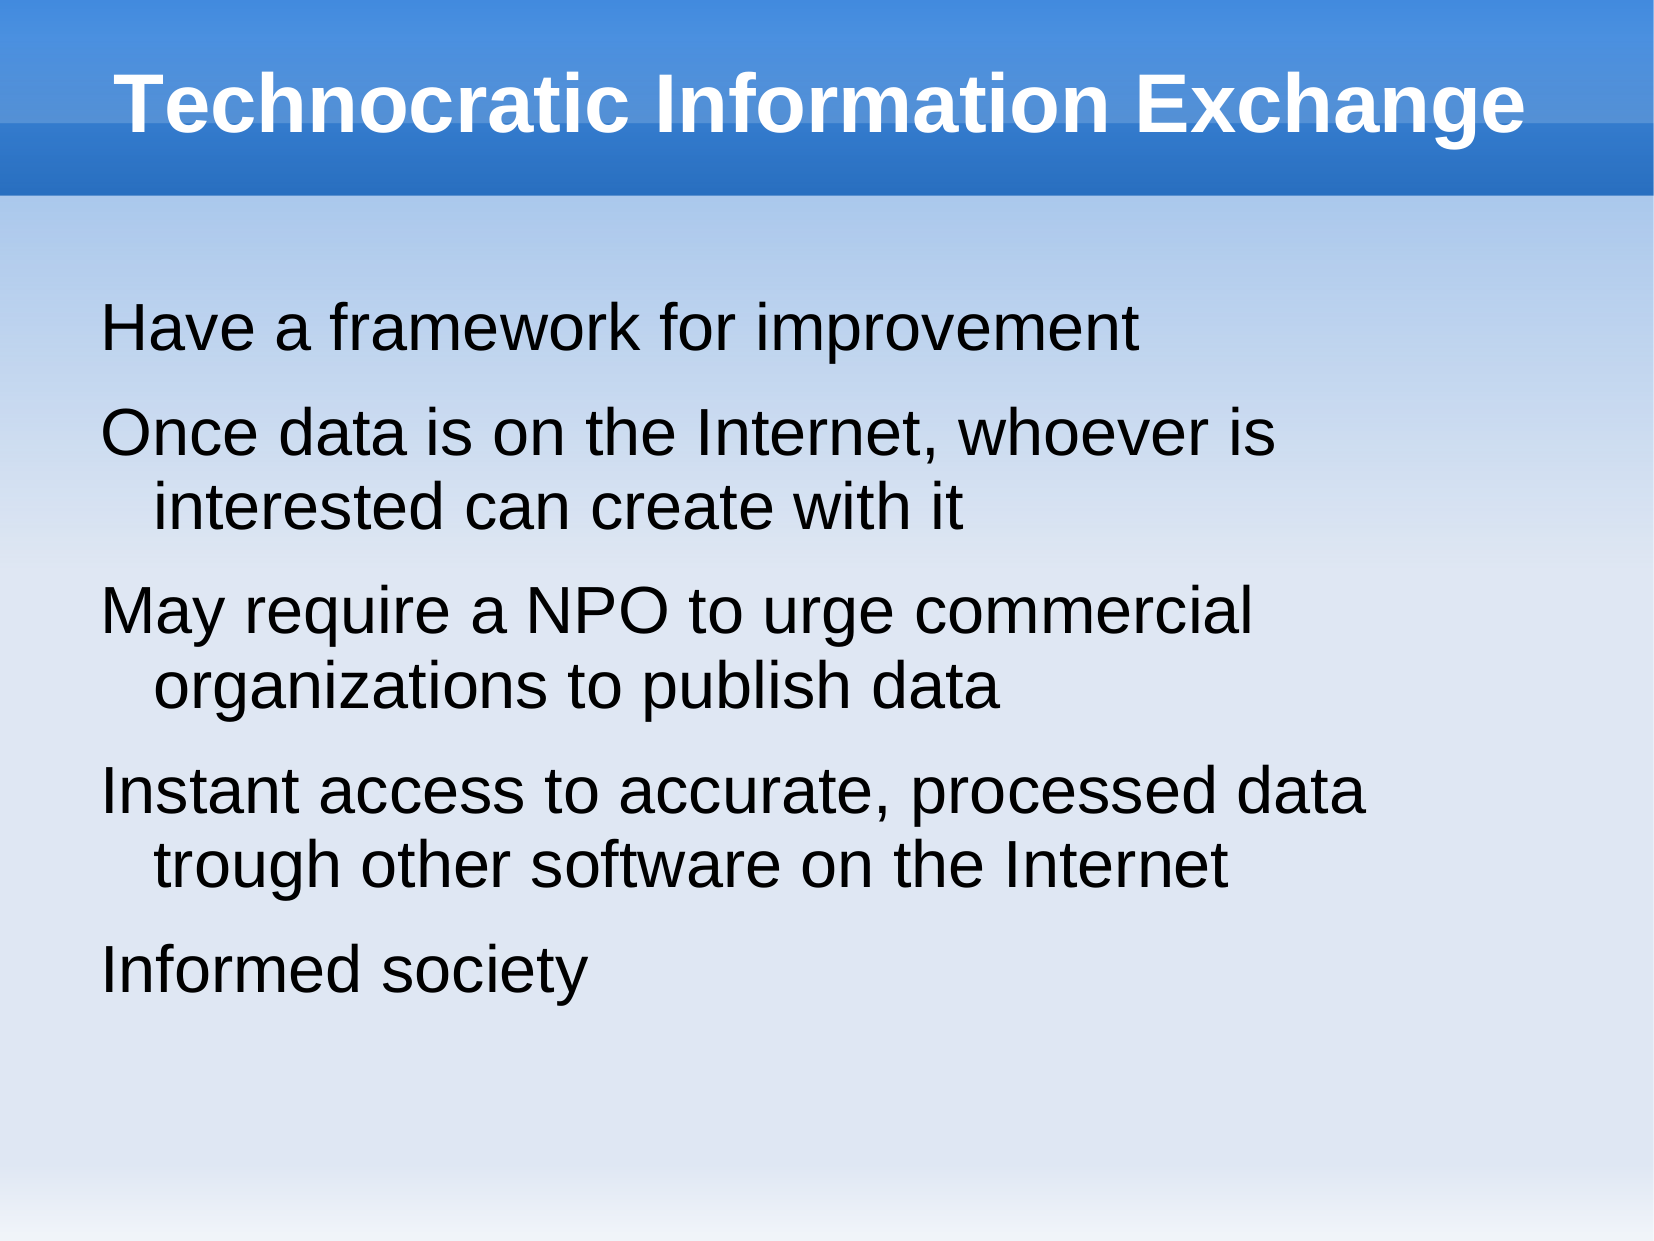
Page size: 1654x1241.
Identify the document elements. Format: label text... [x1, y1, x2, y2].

title Technocratic Information Exchange [76, 0, 1565, 208]
picture [0, 0, 1654, 1241]
list Have a framework for improvement Once data is on the Internet, whoever is interested can create with it May require a NPO to urge commercial organizations to publish data Instant access to accurate, processed data trough other software on the Internet Informed society [82, 290, 1571, 1094]
